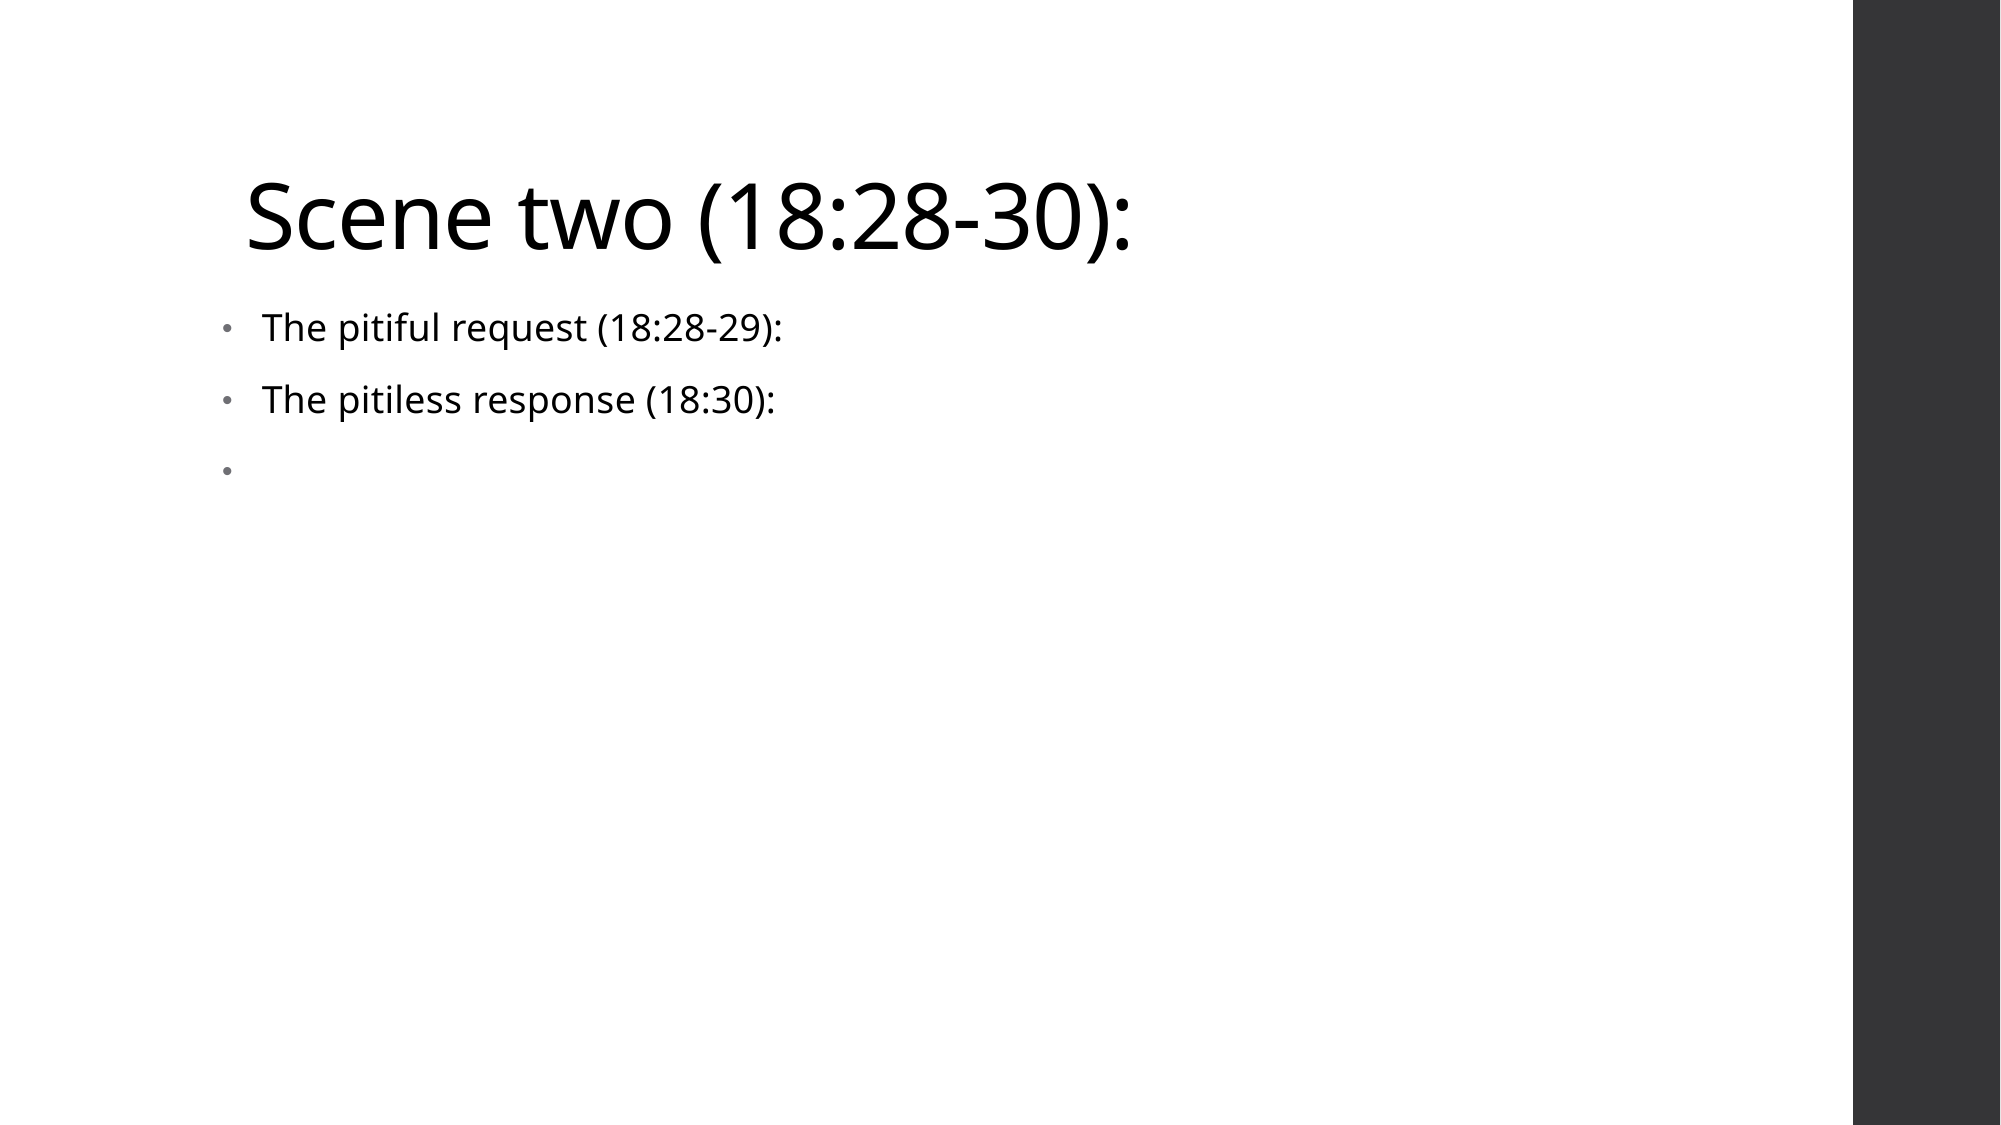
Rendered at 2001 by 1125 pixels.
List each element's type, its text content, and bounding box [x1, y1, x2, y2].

list The pitiful request (18:28-29): The pitiless response (18:30): [206, 299, 1617, 1014]
title Scene two (18:28-30): [206, 60, 1797, 278]
